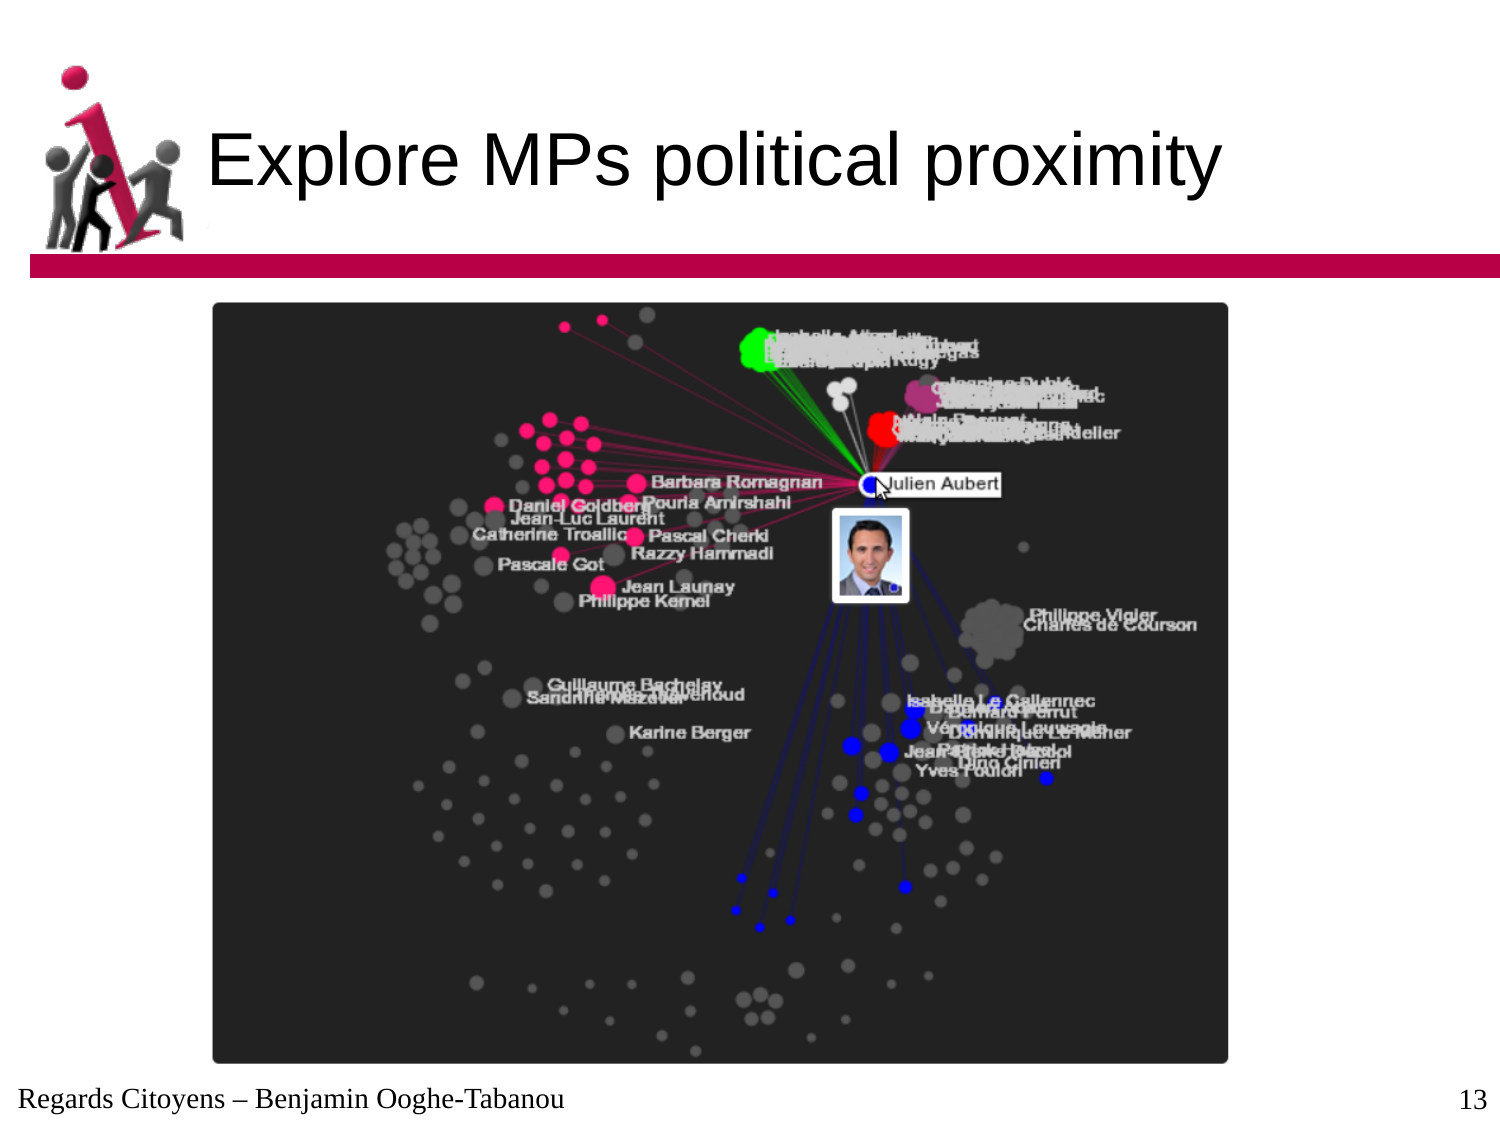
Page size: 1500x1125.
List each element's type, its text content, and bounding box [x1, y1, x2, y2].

title Explore MPs political proximity [206, 55, 1500, 263]
picture [200, 295, 1241, 1074]
picture [29, 61, 206, 254]
